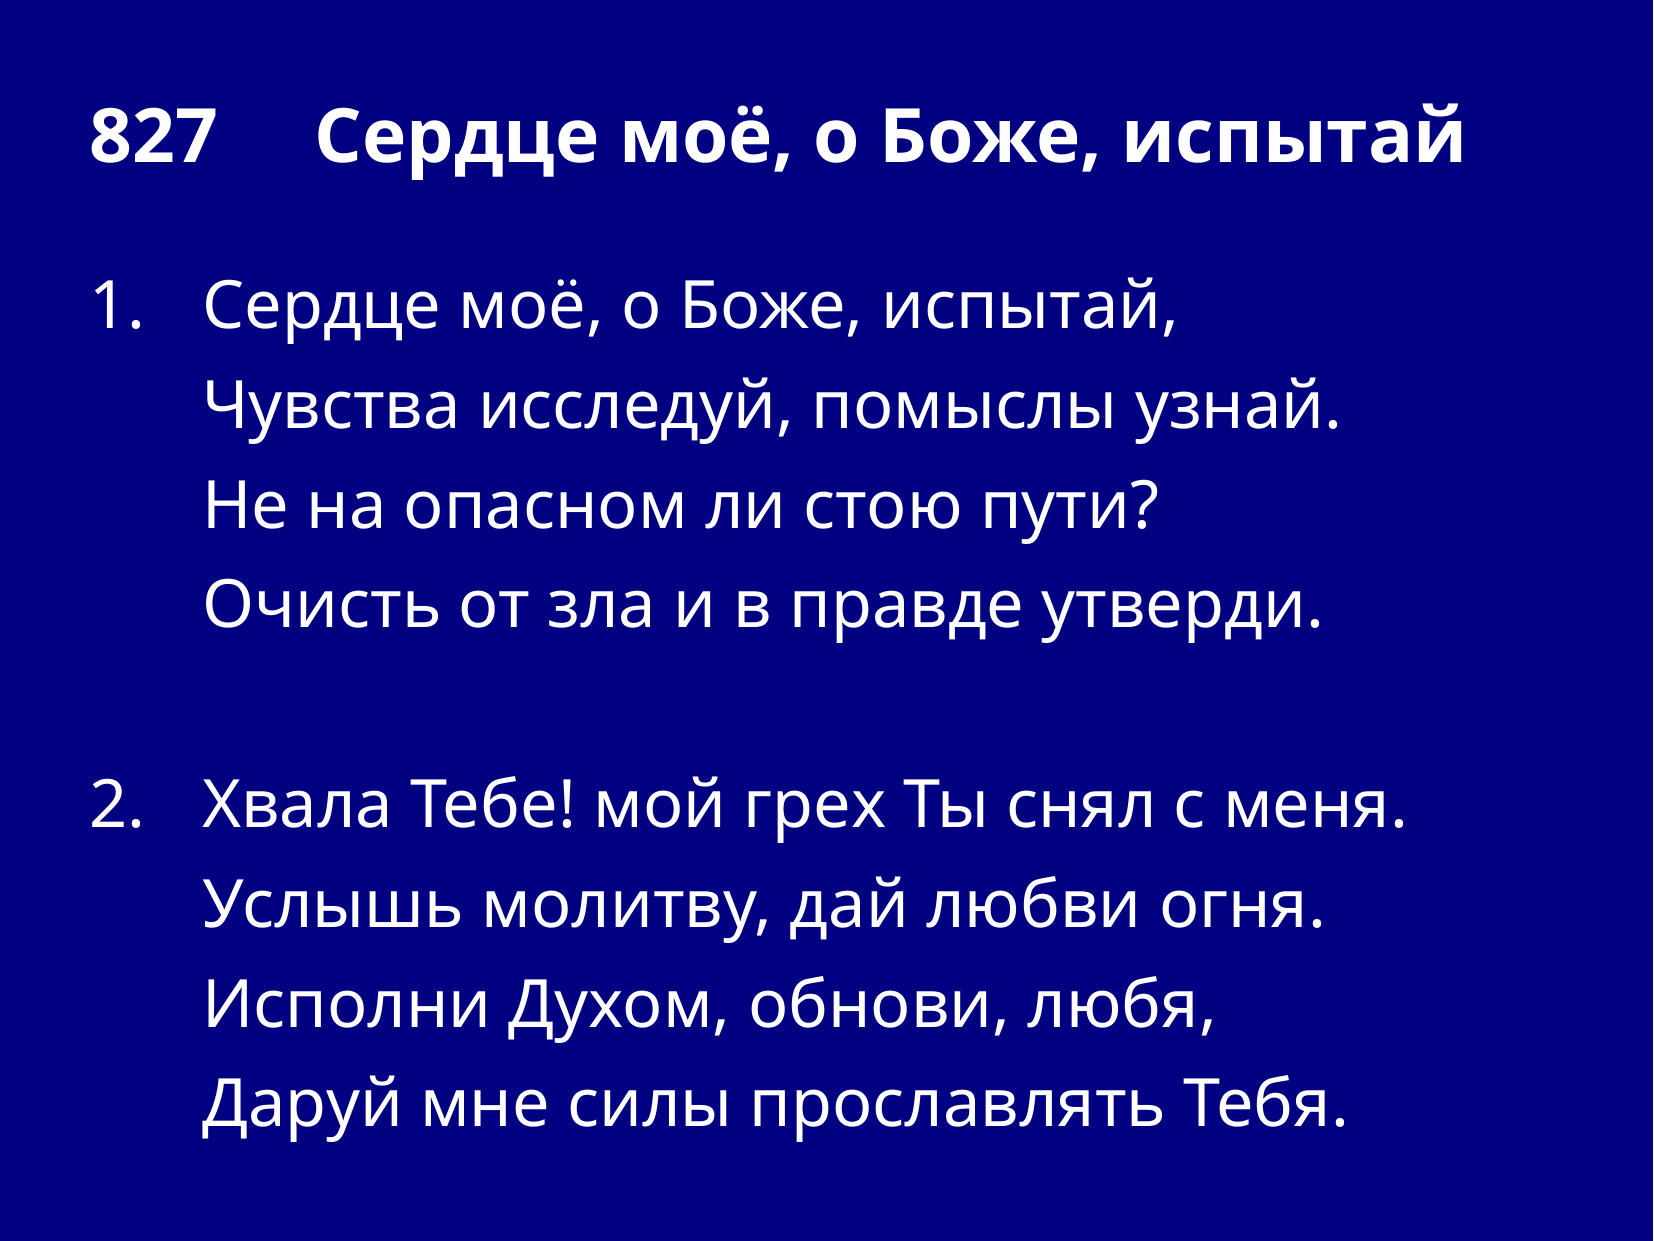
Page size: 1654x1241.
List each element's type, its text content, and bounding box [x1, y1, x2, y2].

text_box 827 Сердце моё, о Боже, испытай [75, 75, 1651, 188]
text_box 1. Сердце моё, о Боже, испытай, Чувства исследуй, помыслы узнай. Не на опасном ли стою пути? Очисть от зла и в правде утверди. 2. Хвала Тебе! мой грех Ты снял с меня. Услышь молитву, дай любви огня. Исполни Духом, обнови, любя, Даруй мне силы прославлять Тебя. [75, 188, 1576, 1163]
